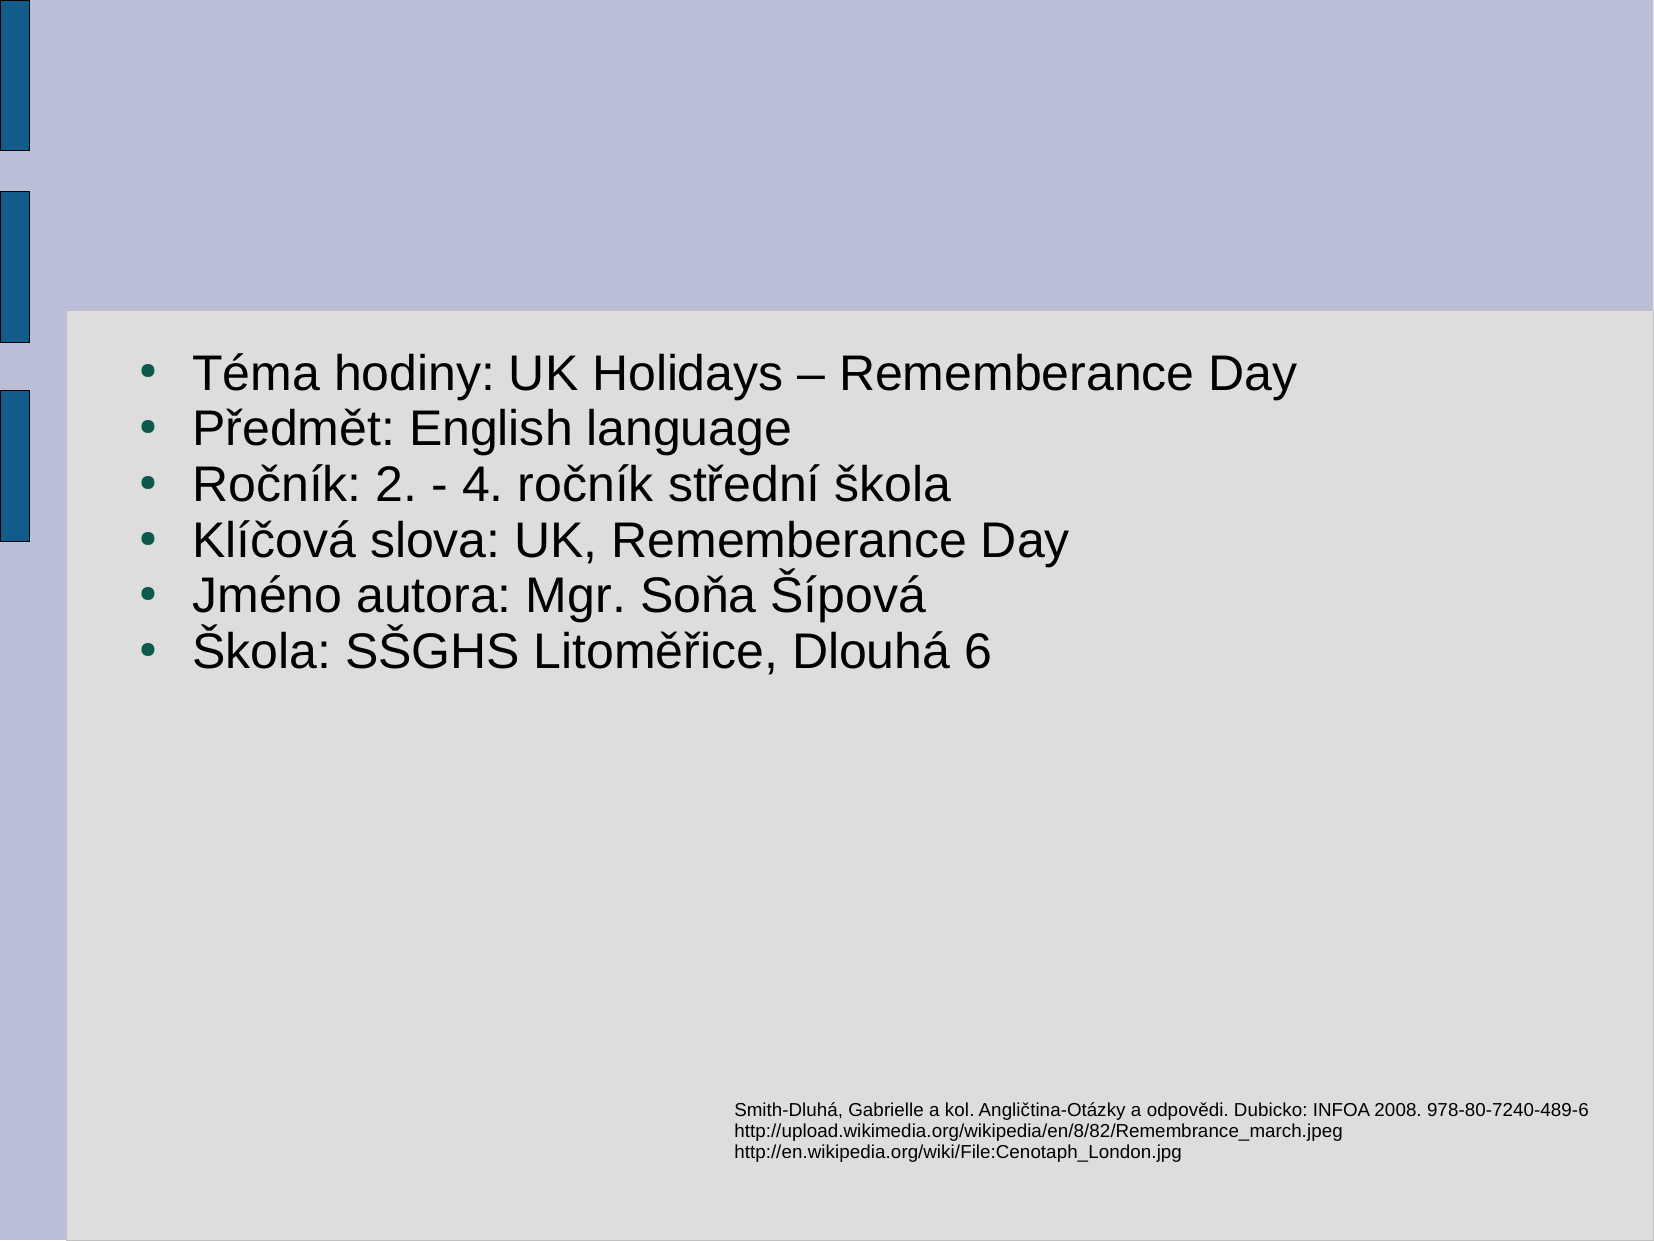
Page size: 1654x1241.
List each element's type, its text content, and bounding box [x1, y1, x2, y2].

text_box Smith-Dluhá, Gabrielle a kol. Angličtina-Otázky a odpovědi. Dubicko: INFOA 2008. 978-80-7240-489-6 http://upload.wikimedia.org/wikipedia/en/8/82/Remembrance_march.jpeg http://en.wikipedia.org/wiki/File:Cenotaph_London.jpg [719, 1071, 1625, 1211]
list Téma hodiny: UK Holidays – Rememberance Day Předmět: English language Ročník: 2. - 4. ročník střední škola Klíčová slova: UK, Rememberance Day Jméno autora: Mgr. Soňa Šípová Škola: SŠGHS Litoměřice, Dlouhá 6 [121, 344, 1534, 1127]
